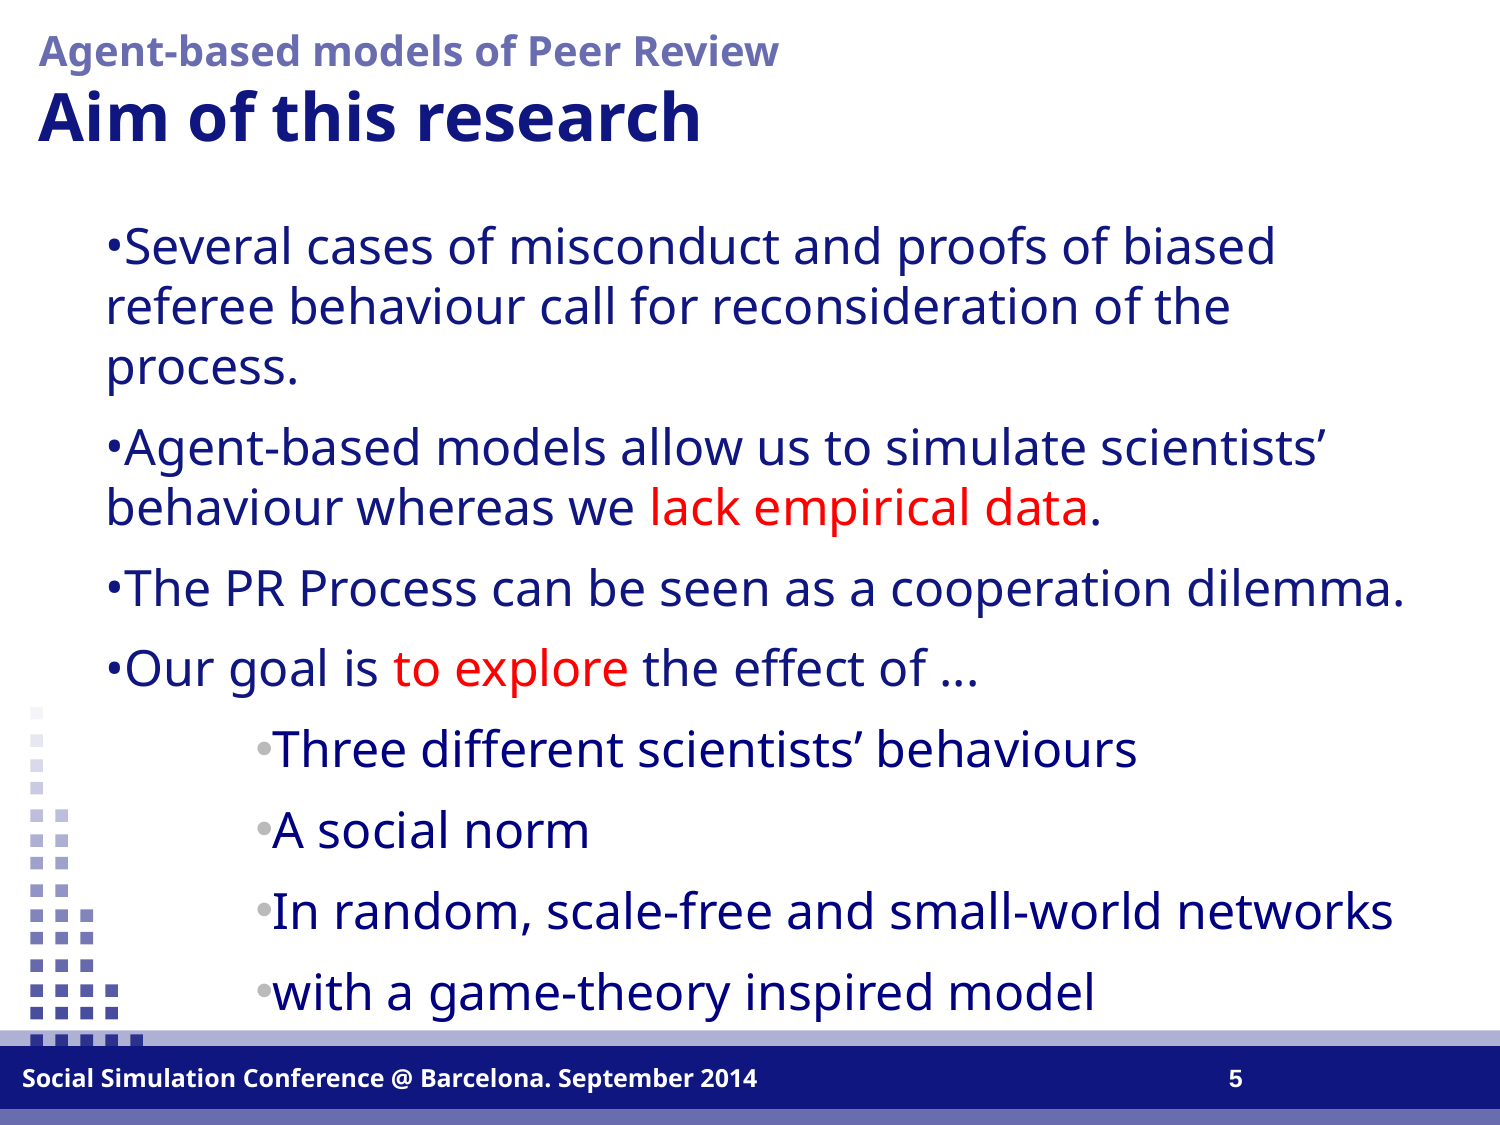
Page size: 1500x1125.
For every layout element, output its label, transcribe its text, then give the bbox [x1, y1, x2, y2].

text_box Agent-based models of Peer Review Aim of this research [24, 17, 1453, 243]
text_box Several cases of misconduct and proofs of biased referee behaviour call for reconsideration of the process. Agent-based models allow us to simulate scientists’ behaviour whereas we lack empirical data. The PR Process can be seen as a cooperation dilemma. Our goal is to explore the effect of ... Three different scientists’ behaviours A social norm In random, scale-free and small-world networks with a game-theory inspired model [90, 206, 1424, 1003]
